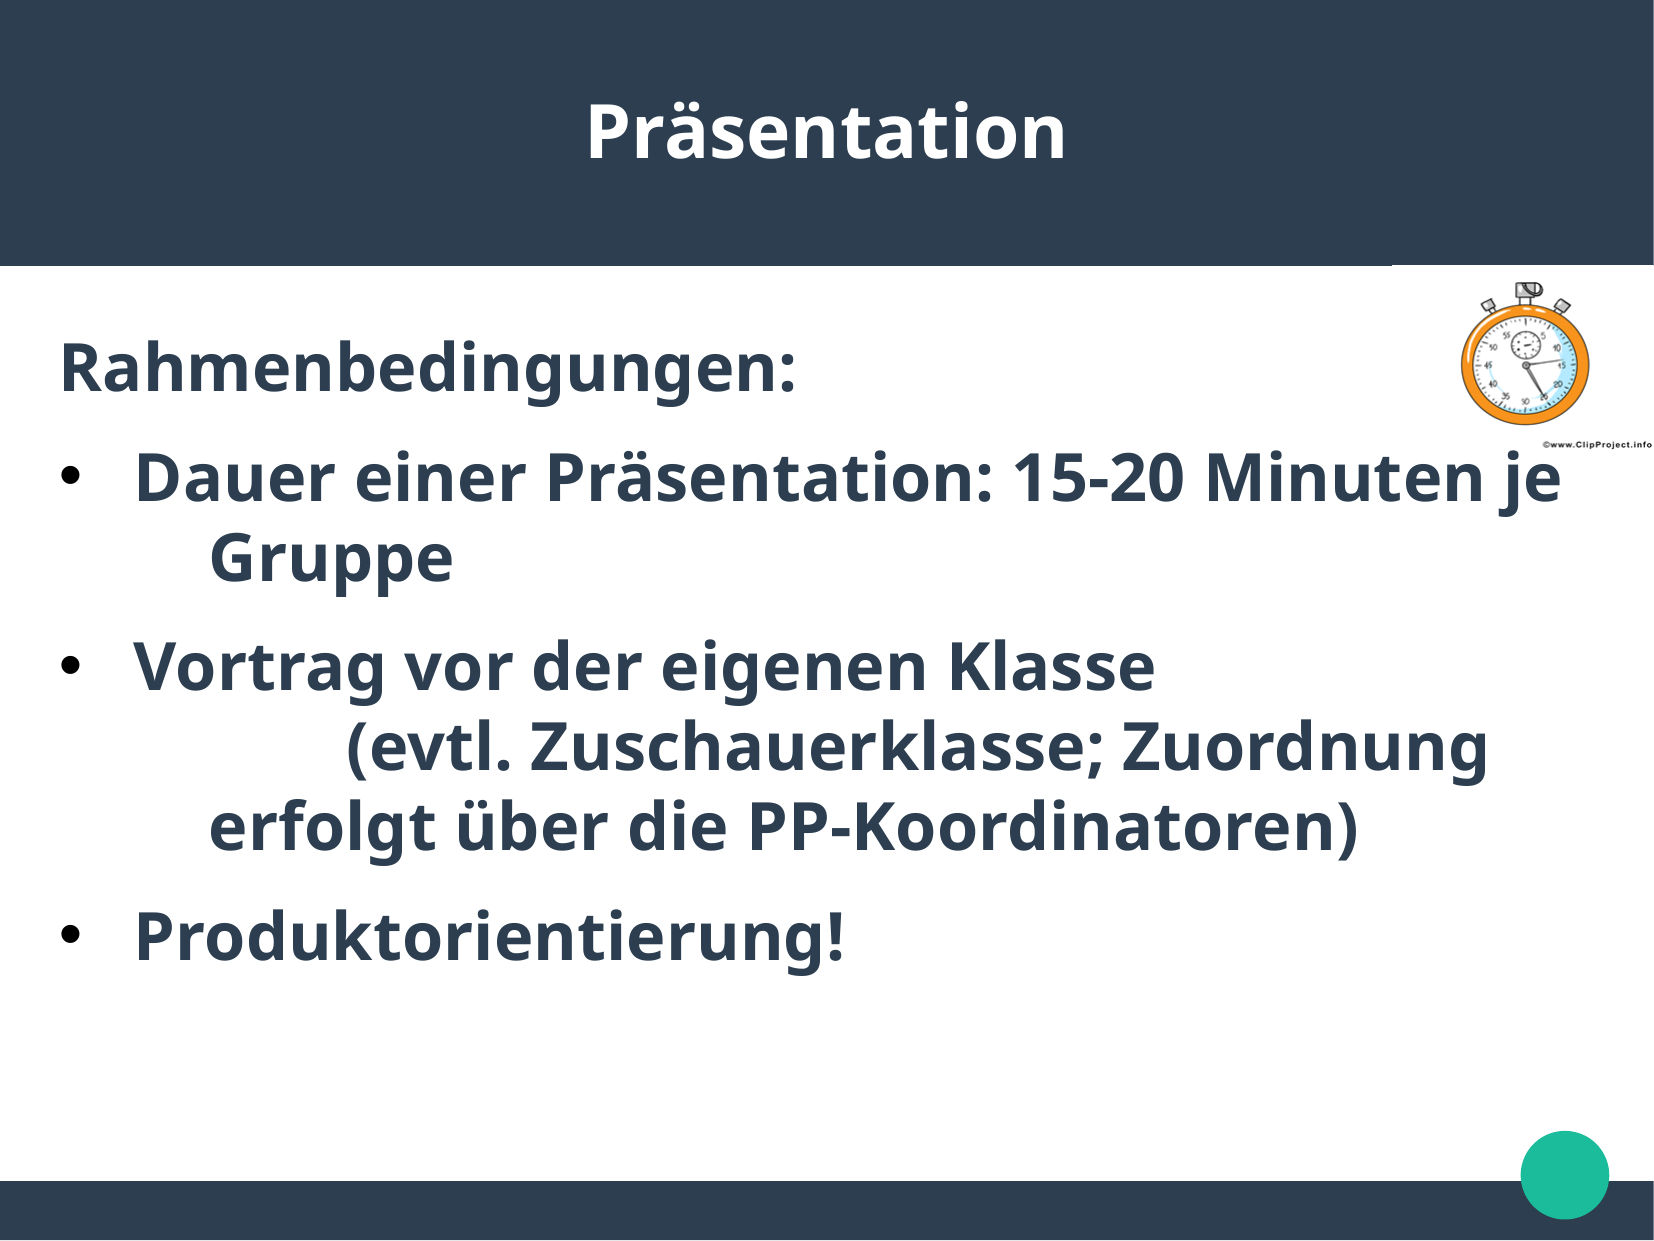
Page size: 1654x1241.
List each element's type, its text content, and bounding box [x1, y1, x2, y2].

list Rahmenbedingungen: Dauer einer Präsentation: 15-20 Minuten je Gruppe Vortrag vor der eigenen Klasse (evtl. Zuschauerklasse; Zuordnung erfolgt über die PP-Koordinatoren) Produktorientierung! [59, 324, 1595, 1152]
picture [1392, 265, 1654, 450]
title Präsentation [59, 49, 1595, 207]
